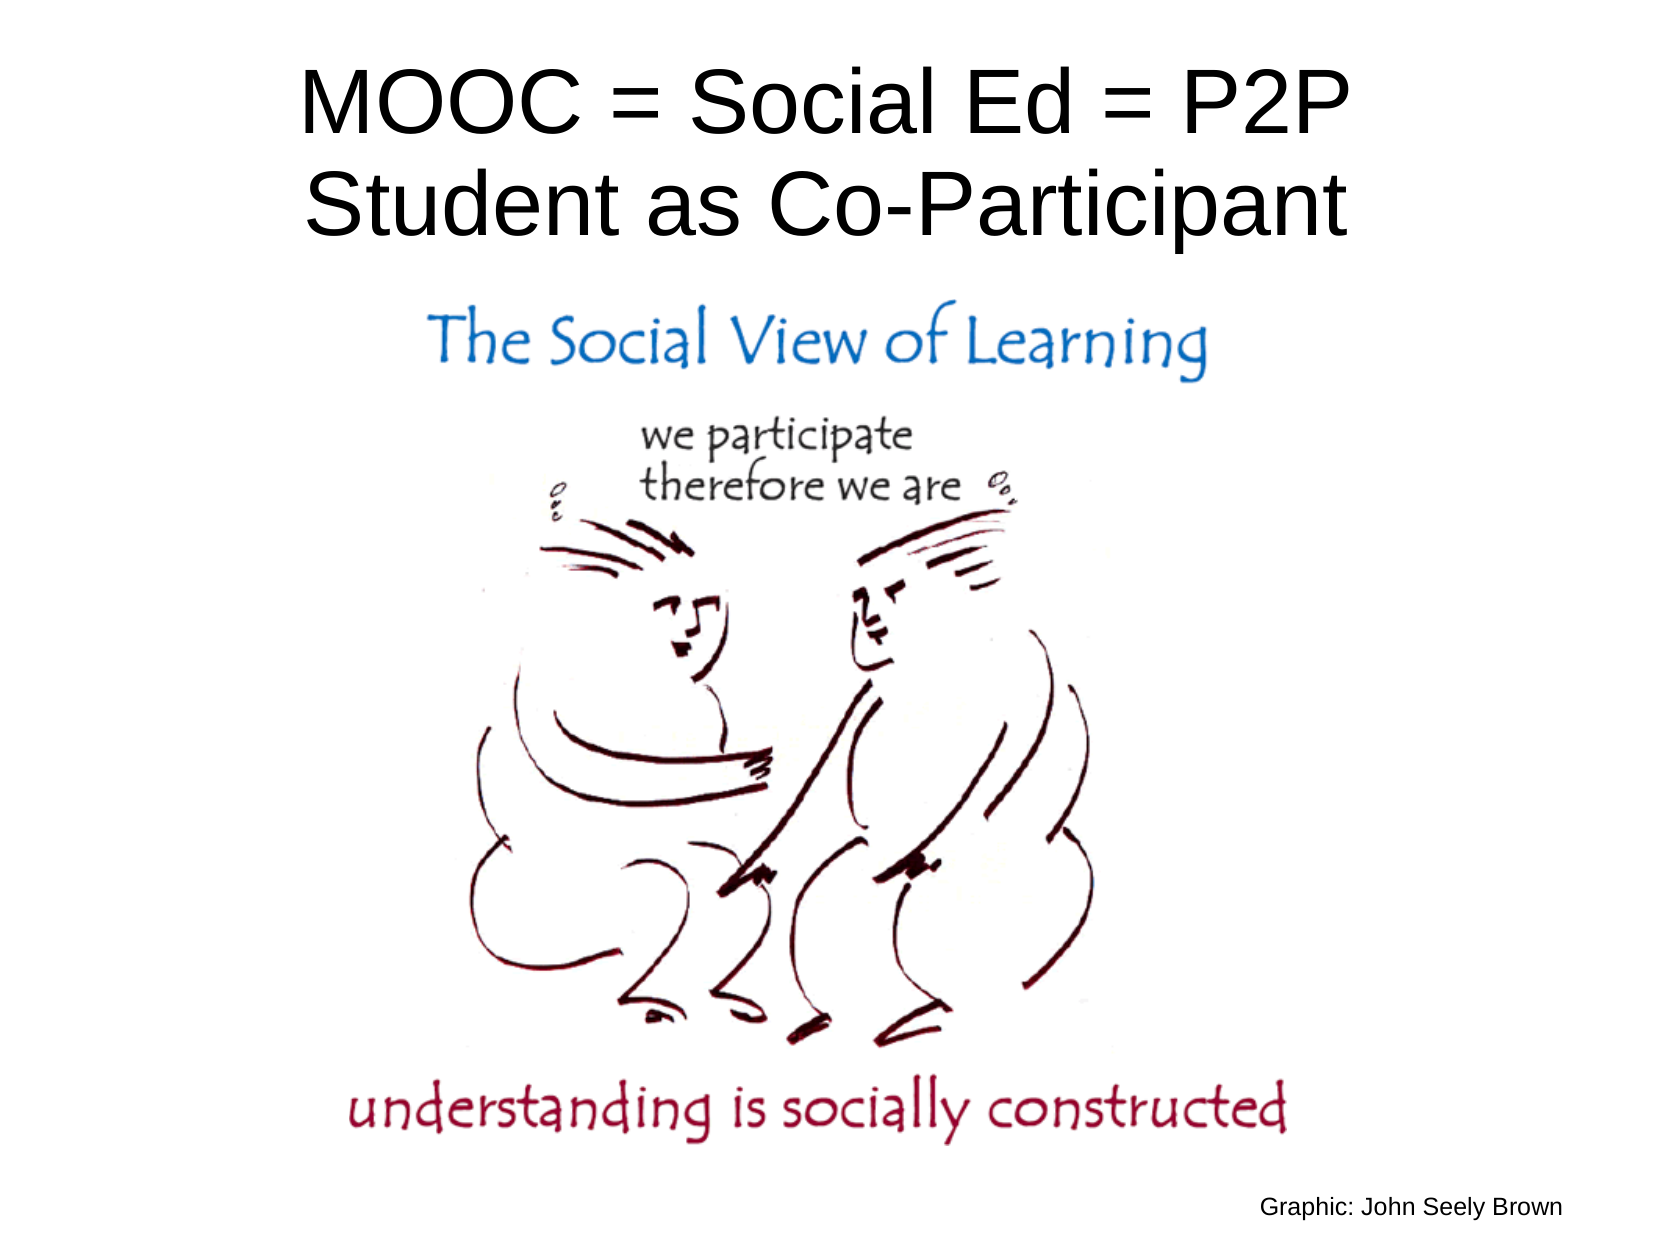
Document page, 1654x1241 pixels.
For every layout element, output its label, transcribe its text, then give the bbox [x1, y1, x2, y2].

text_box Graphic: John Seely Brown [1245, 1185, 1579, 1228]
title MOOC = Social Ed = P2P Student as Co-Participant [82, 49, 1571, 257]
picture [349, 299, 1287, 1146]
